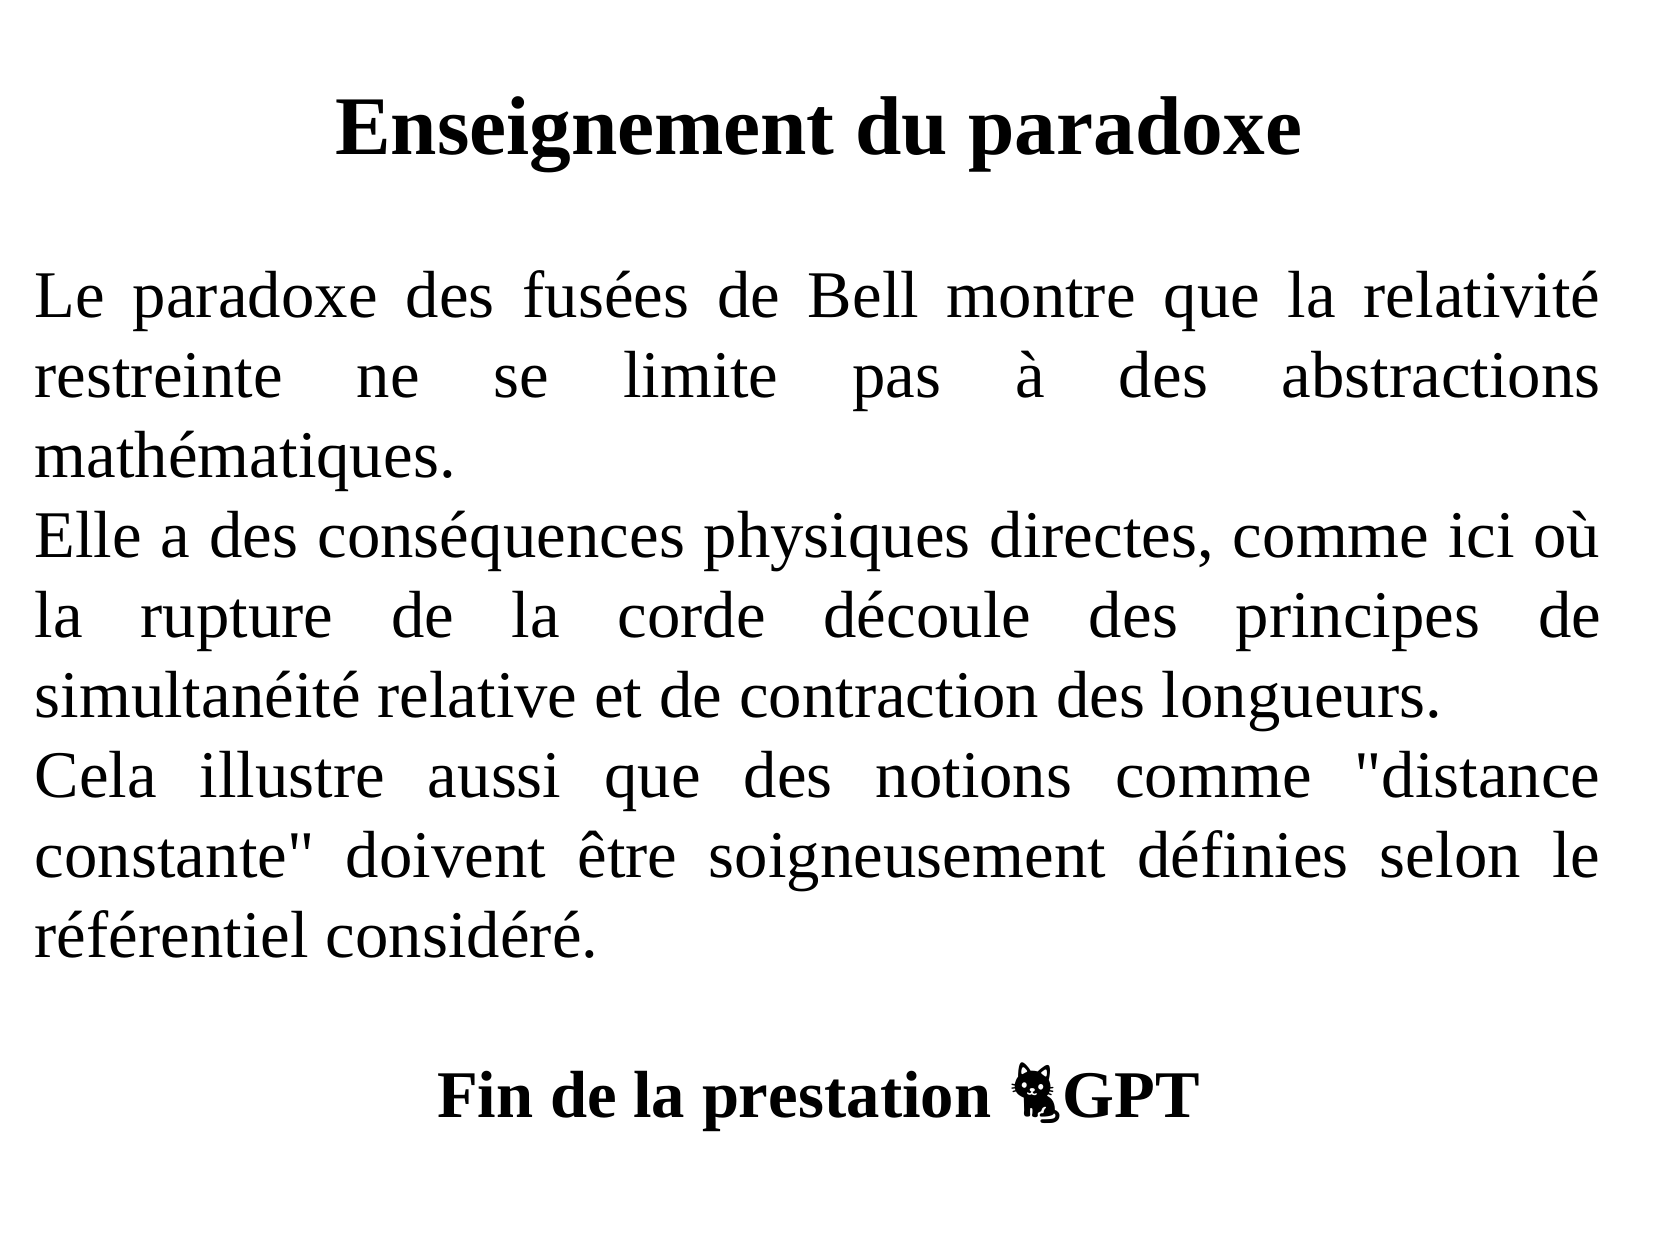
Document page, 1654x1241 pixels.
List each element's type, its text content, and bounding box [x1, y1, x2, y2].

text_box Enseignement du paradoxe Le paradoxe des fusées de Bell montre que la relativité restreinte ne se limite pas à des abstractions mathématiques. Elle a des conséquences physiques directes, comme ici où la rupture de la corde découle des principes de simultanéité relative et de contraction des longueurs. Cela illustre aussi que des notions comme "distance constante" doivent être soigneusement définies selon le référentiel considéré. Fin de la prestation 🐈GPT [19, 63, 1634, 1150]
